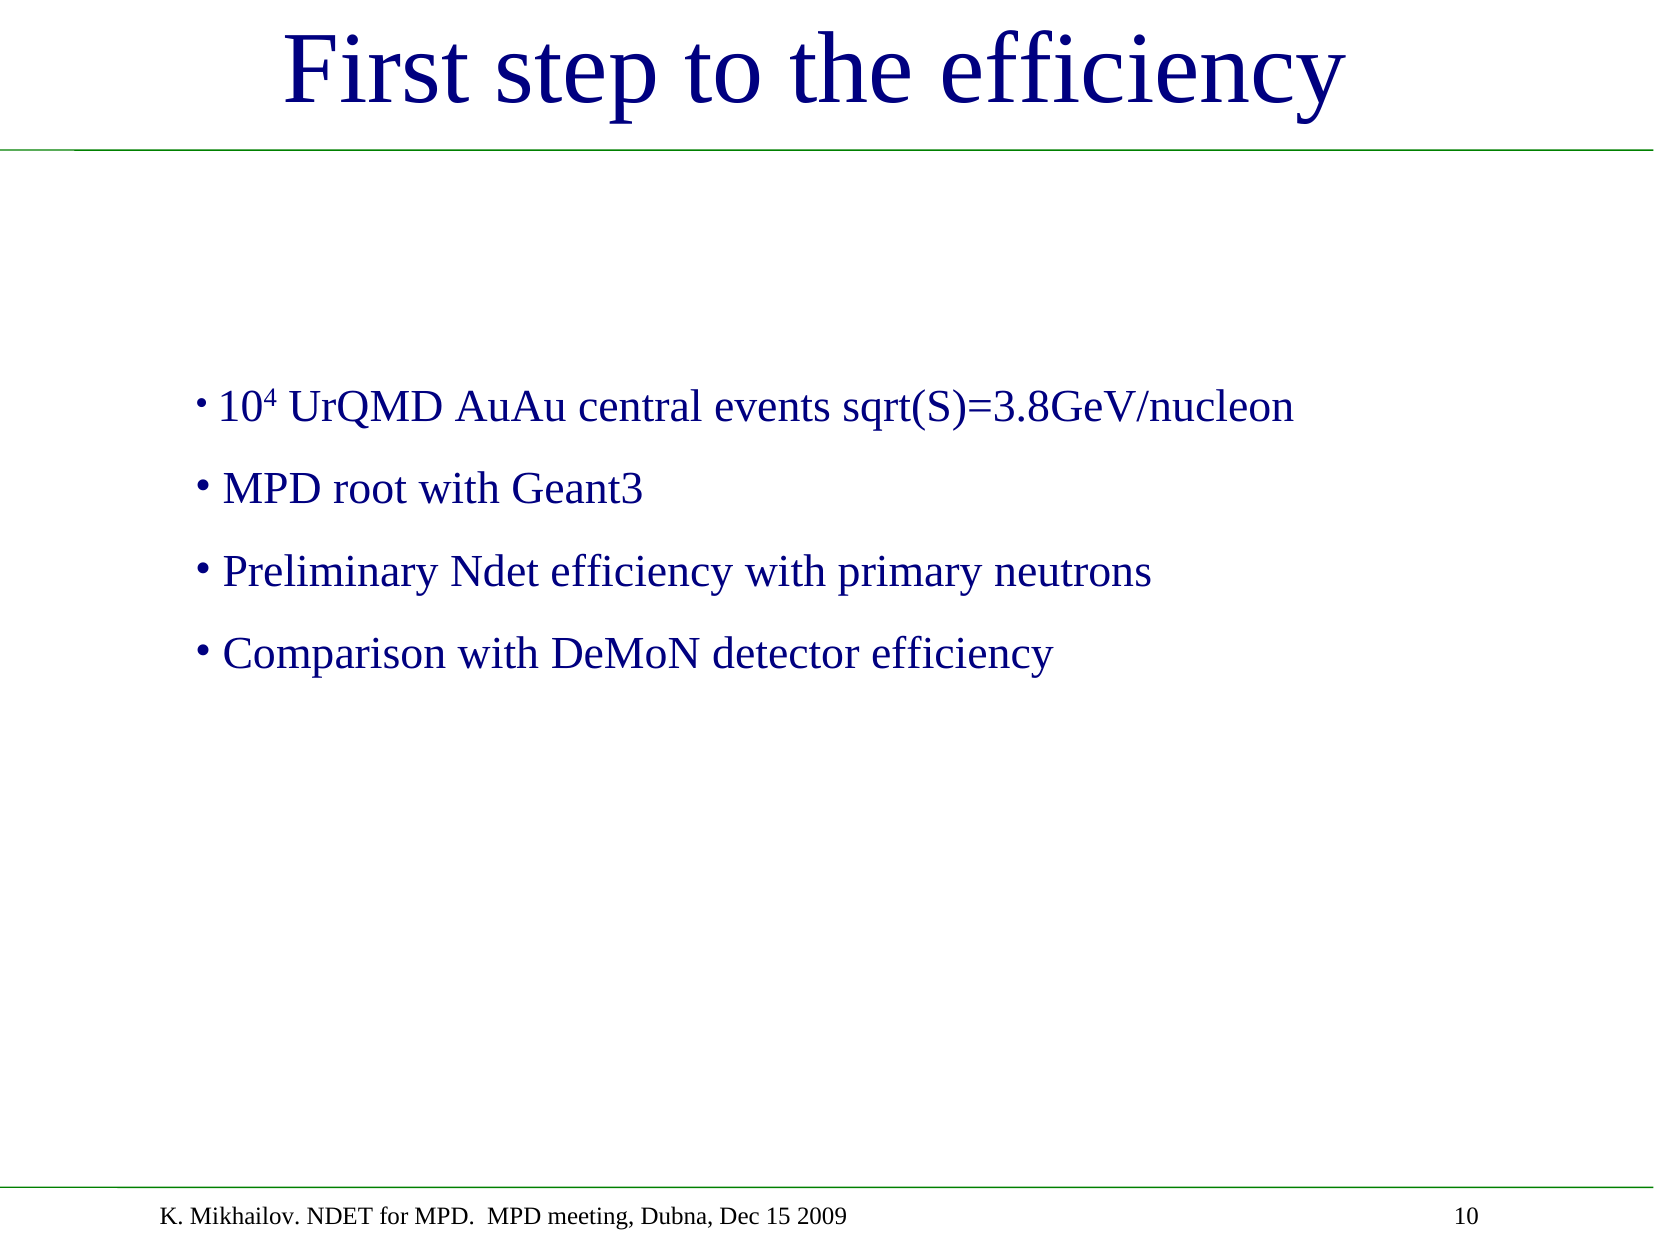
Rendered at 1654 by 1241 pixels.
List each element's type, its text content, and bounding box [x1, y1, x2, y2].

title First step to the efficiency [71, 0, 1559, 142]
text_box 104 UrQMD AuAu central events sqrt(S)=3.8GeV/nucleon MPD root with Geant3 Preliminary Ndet efficiency with primary neutrons Comparison with DeMoN detector efficiency [177, 340, 1447, 728]
text_box K. Mikhailov. NDET for MPD. MPD meeting, Dubna, Dec 15 2009 4 [144, 1195, 1540, 1239]
